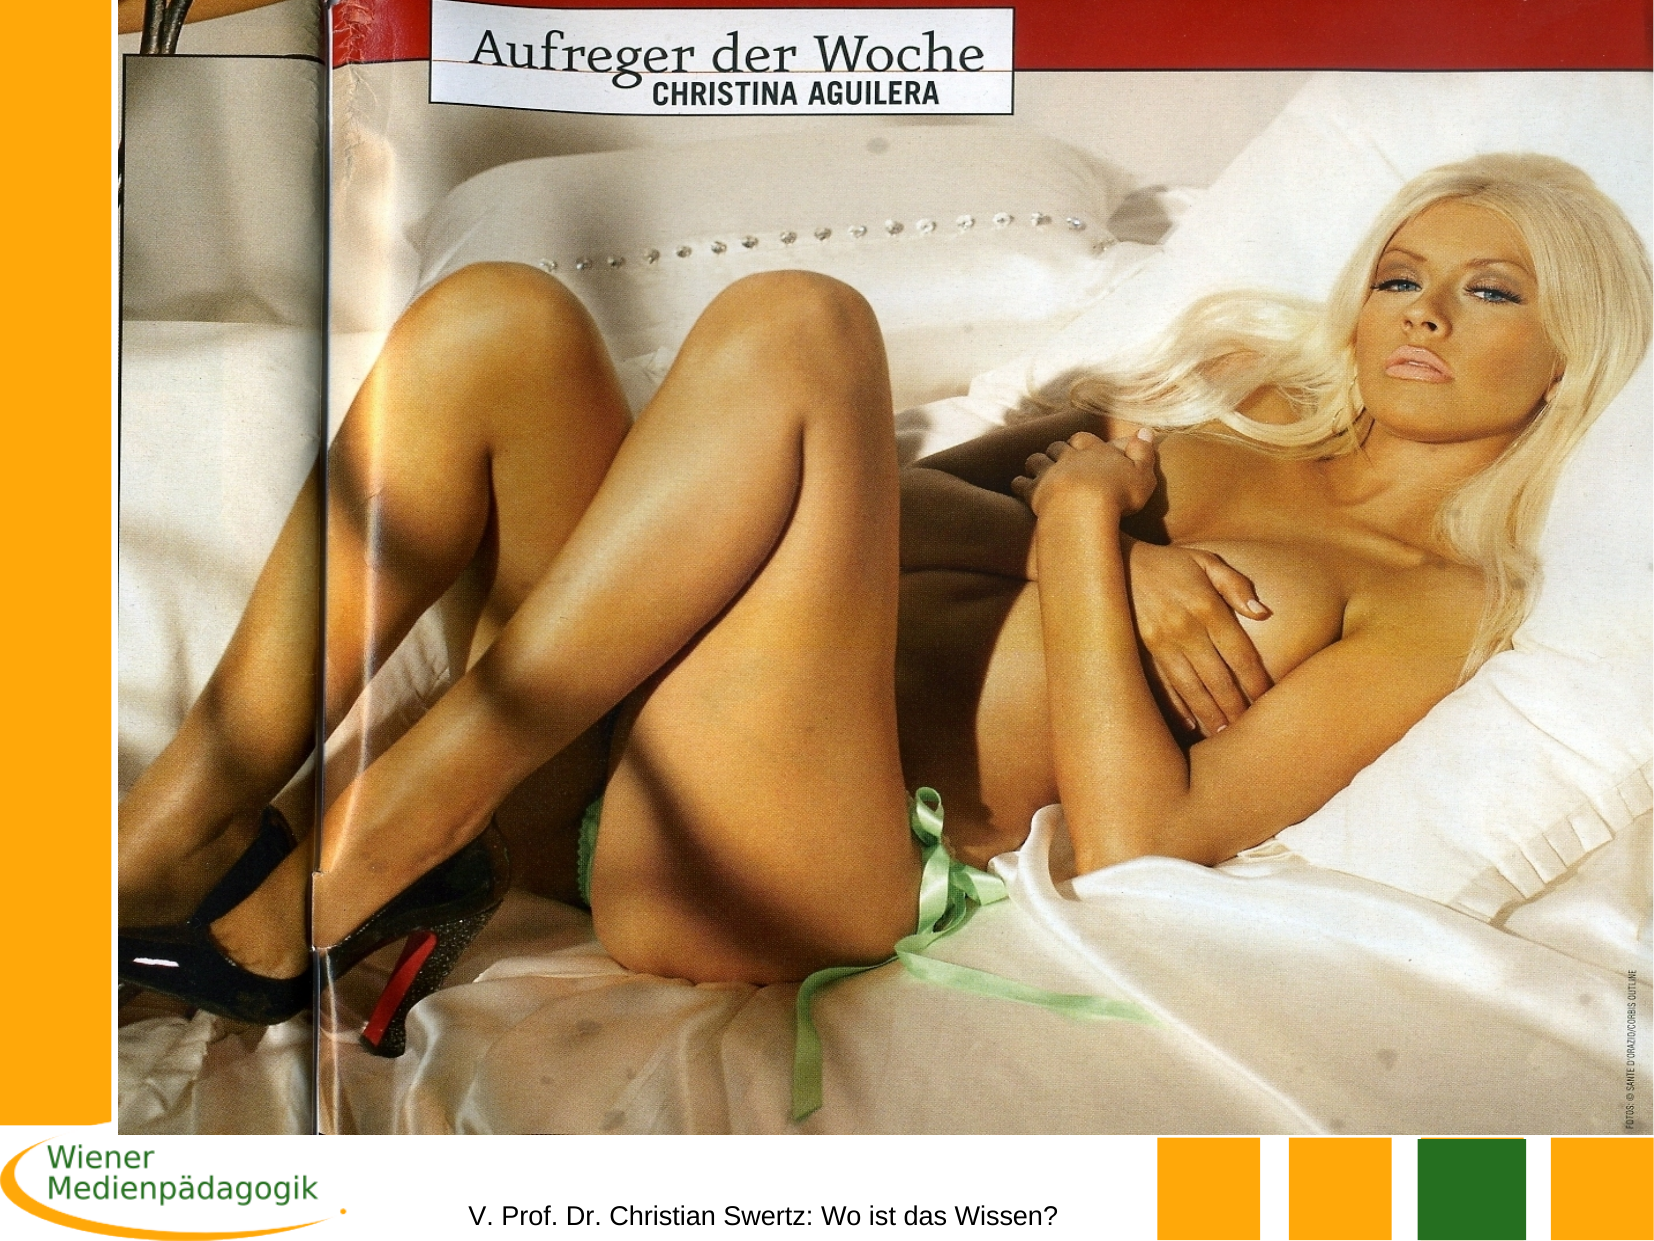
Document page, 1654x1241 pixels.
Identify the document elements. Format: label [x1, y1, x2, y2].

picture [0, 0, 1654, 1241]
text_box [1417, 1139, 1527, 1241]
